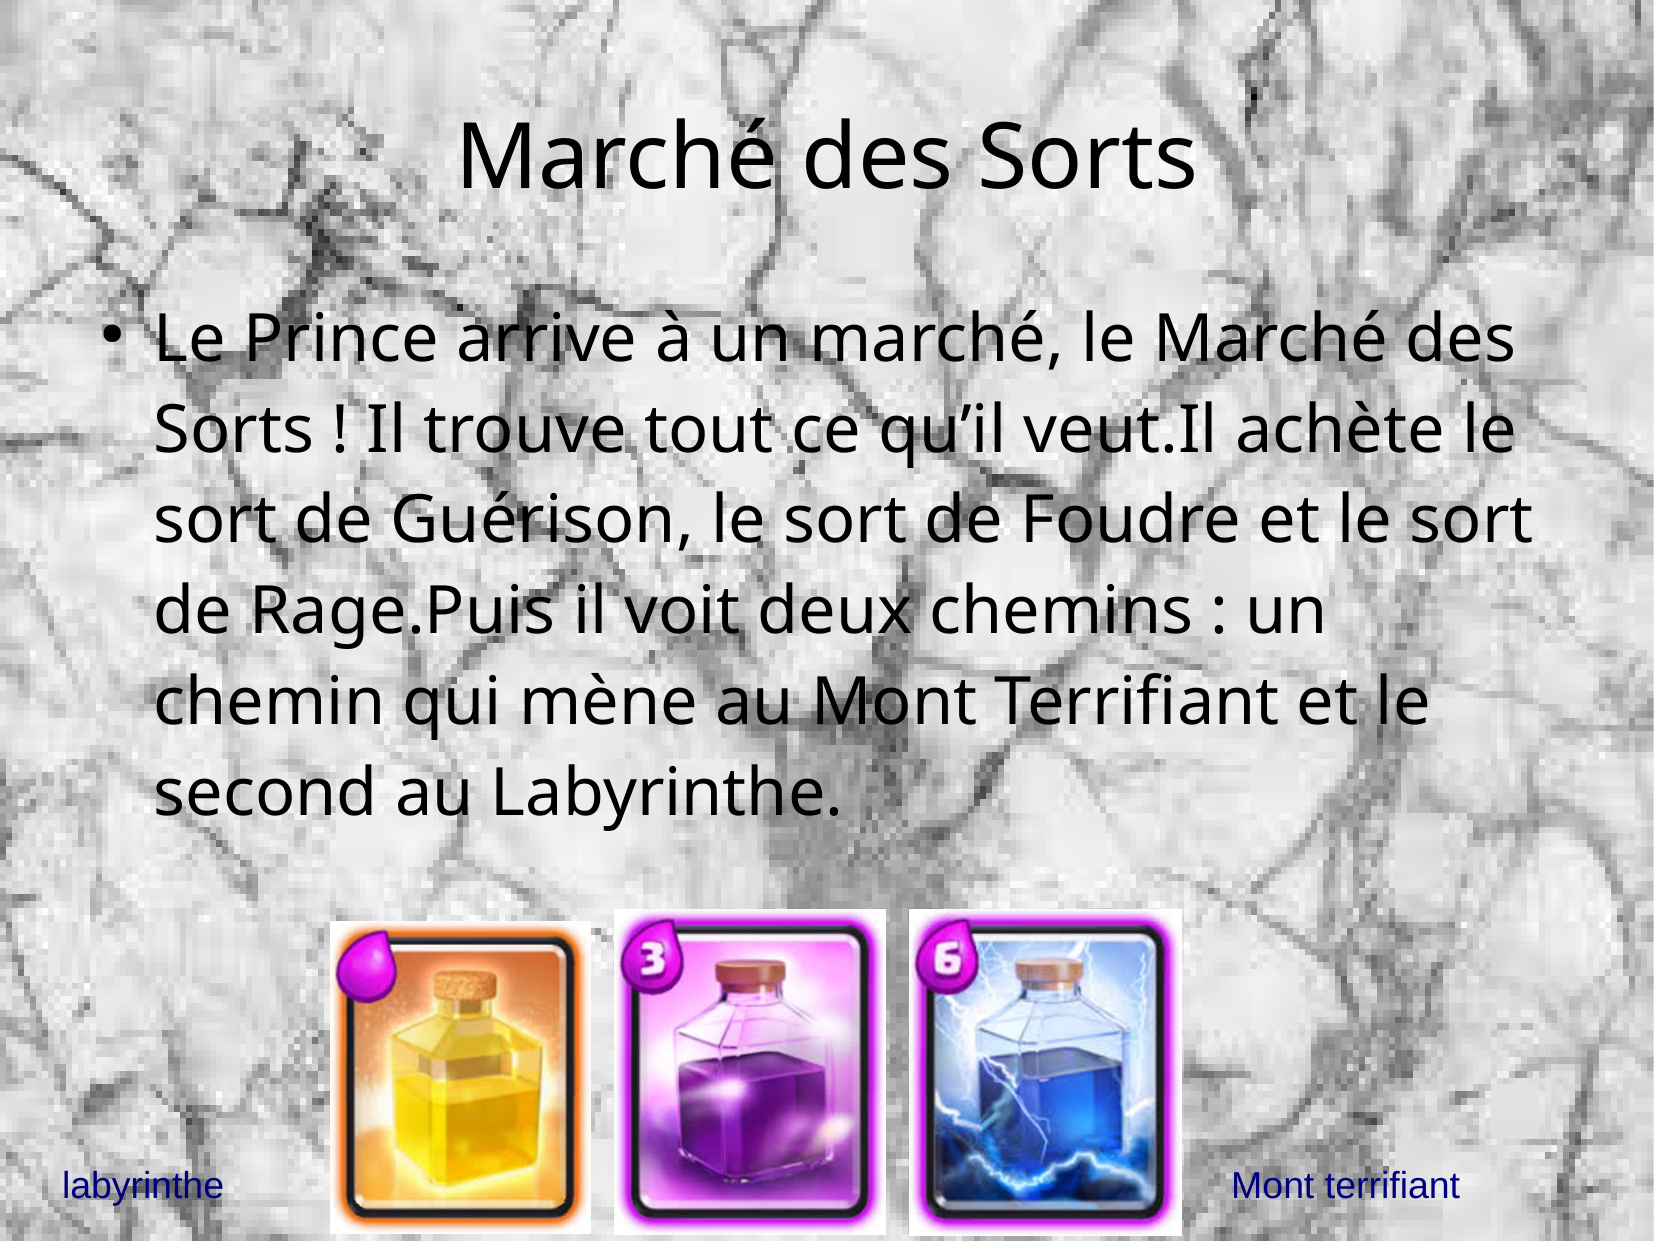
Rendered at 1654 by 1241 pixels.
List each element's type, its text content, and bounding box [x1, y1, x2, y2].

list Le Prince arrive à un marché, le Marché des Sorts ! Il trouve tout ce qu’il veut.Il achète le sort de Guérison, le sort de Foudre et le sort de Rage.Puis il voit deux chemins : un chemin qui mène au Mont Terrifiant et le second au Labyrinthe. [82, 290, 1571, 1010]
picture [0, 0, 1654, 1241]
title Marché des Sorts [82, 49, 1571, 257]
text_box labyrinthe [47, 1157, 390, 1214]
text_box Mont terrifiant [1216, 1157, 1548, 1214]
